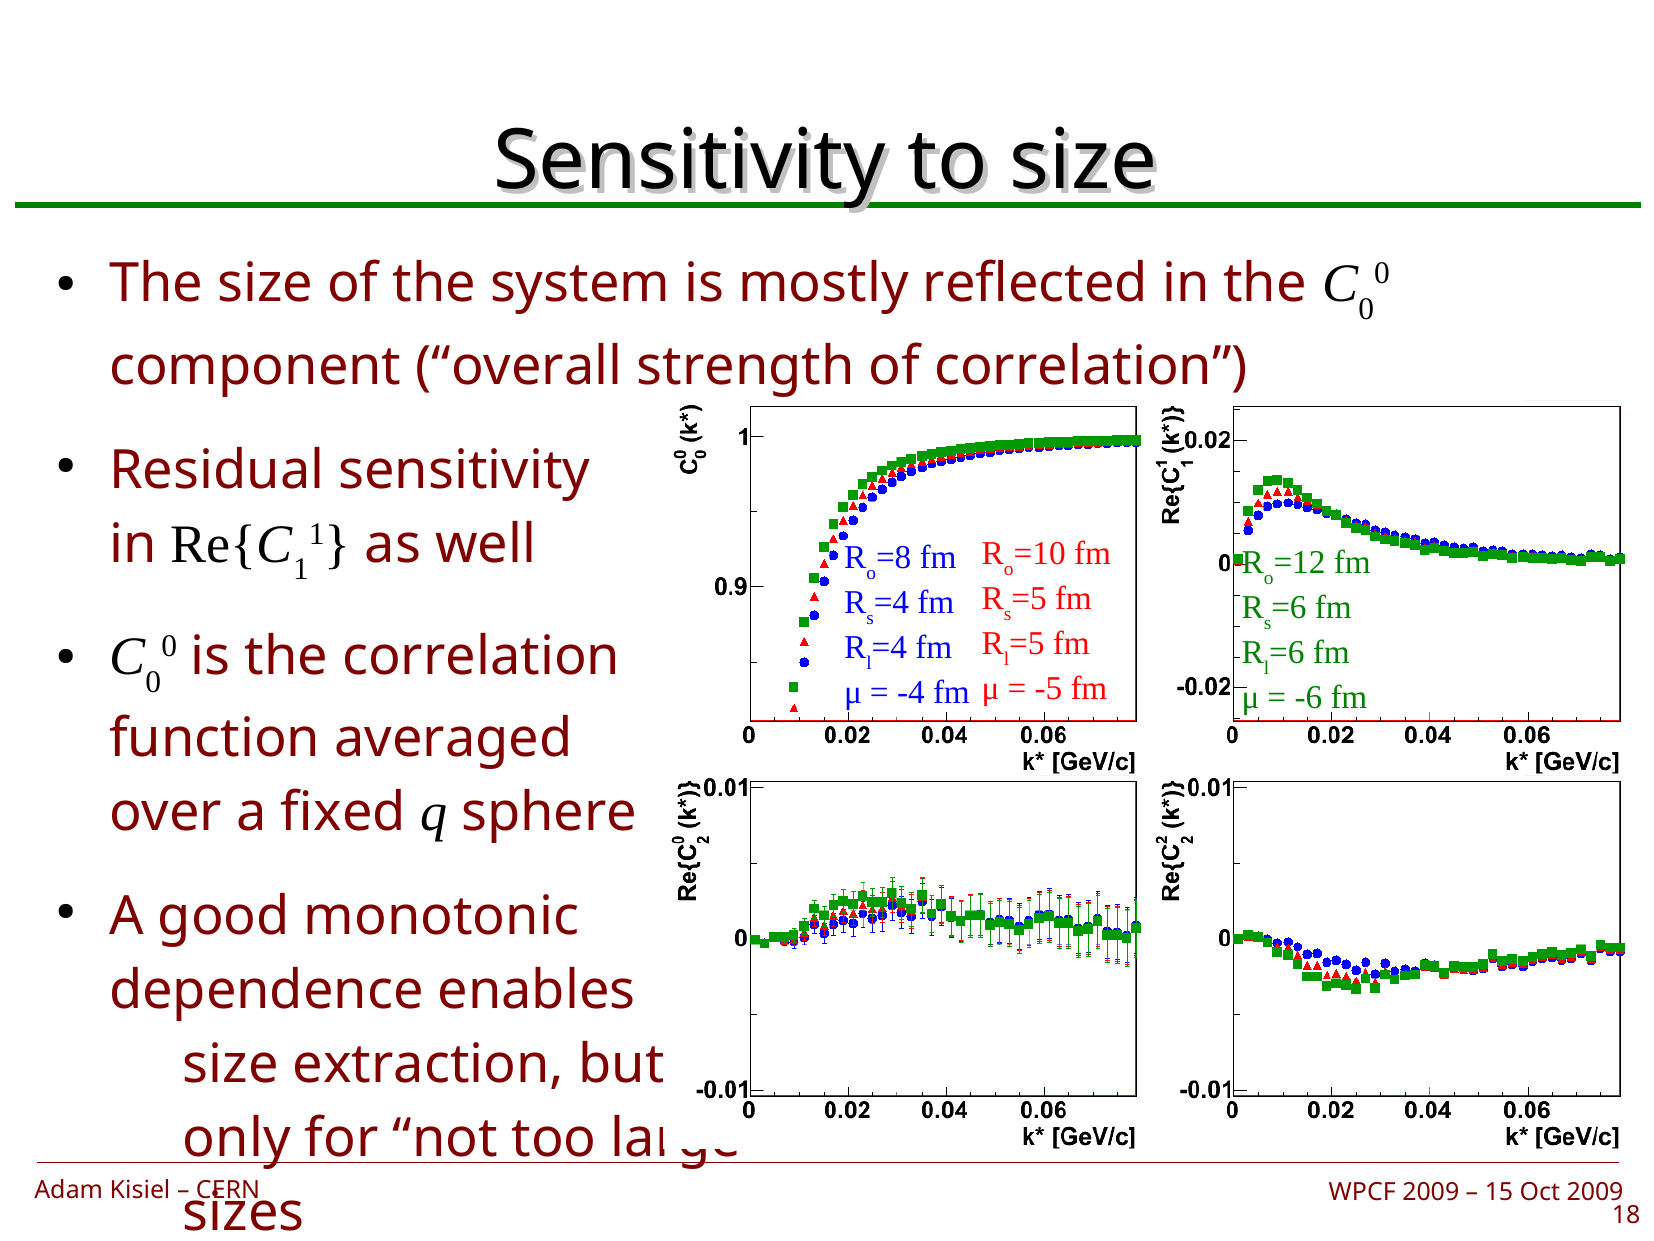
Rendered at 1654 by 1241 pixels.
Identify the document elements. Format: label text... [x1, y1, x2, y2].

picture [663, 399, 1630, 1149]
list The size of the system is mostly reflected in the C00 component (“overall strength of correlation”) Residual sensitivity in Re{C11} as well C00 is the correlation function averaged over a fixed q sphere A good monotonic dependence enables size extraction, but only for “not too large” sizes [38, 243, 1620, 1160]
text_box Ro=10 fm Rs=5 fm Rl=5 fm μ = -5 fm [981, 535, 1111, 708]
text_box Ro=12 fm Rs=6 fm Rl=6 fm μ = -6 fm [1241, 543, 1371, 716]
title Sensitivity to size [119, 52, 1532, 243]
text_box Ro=8 fm Rs=4 fm Rl=4 fm μ = -4 fm [844, 538, 970, 711]
